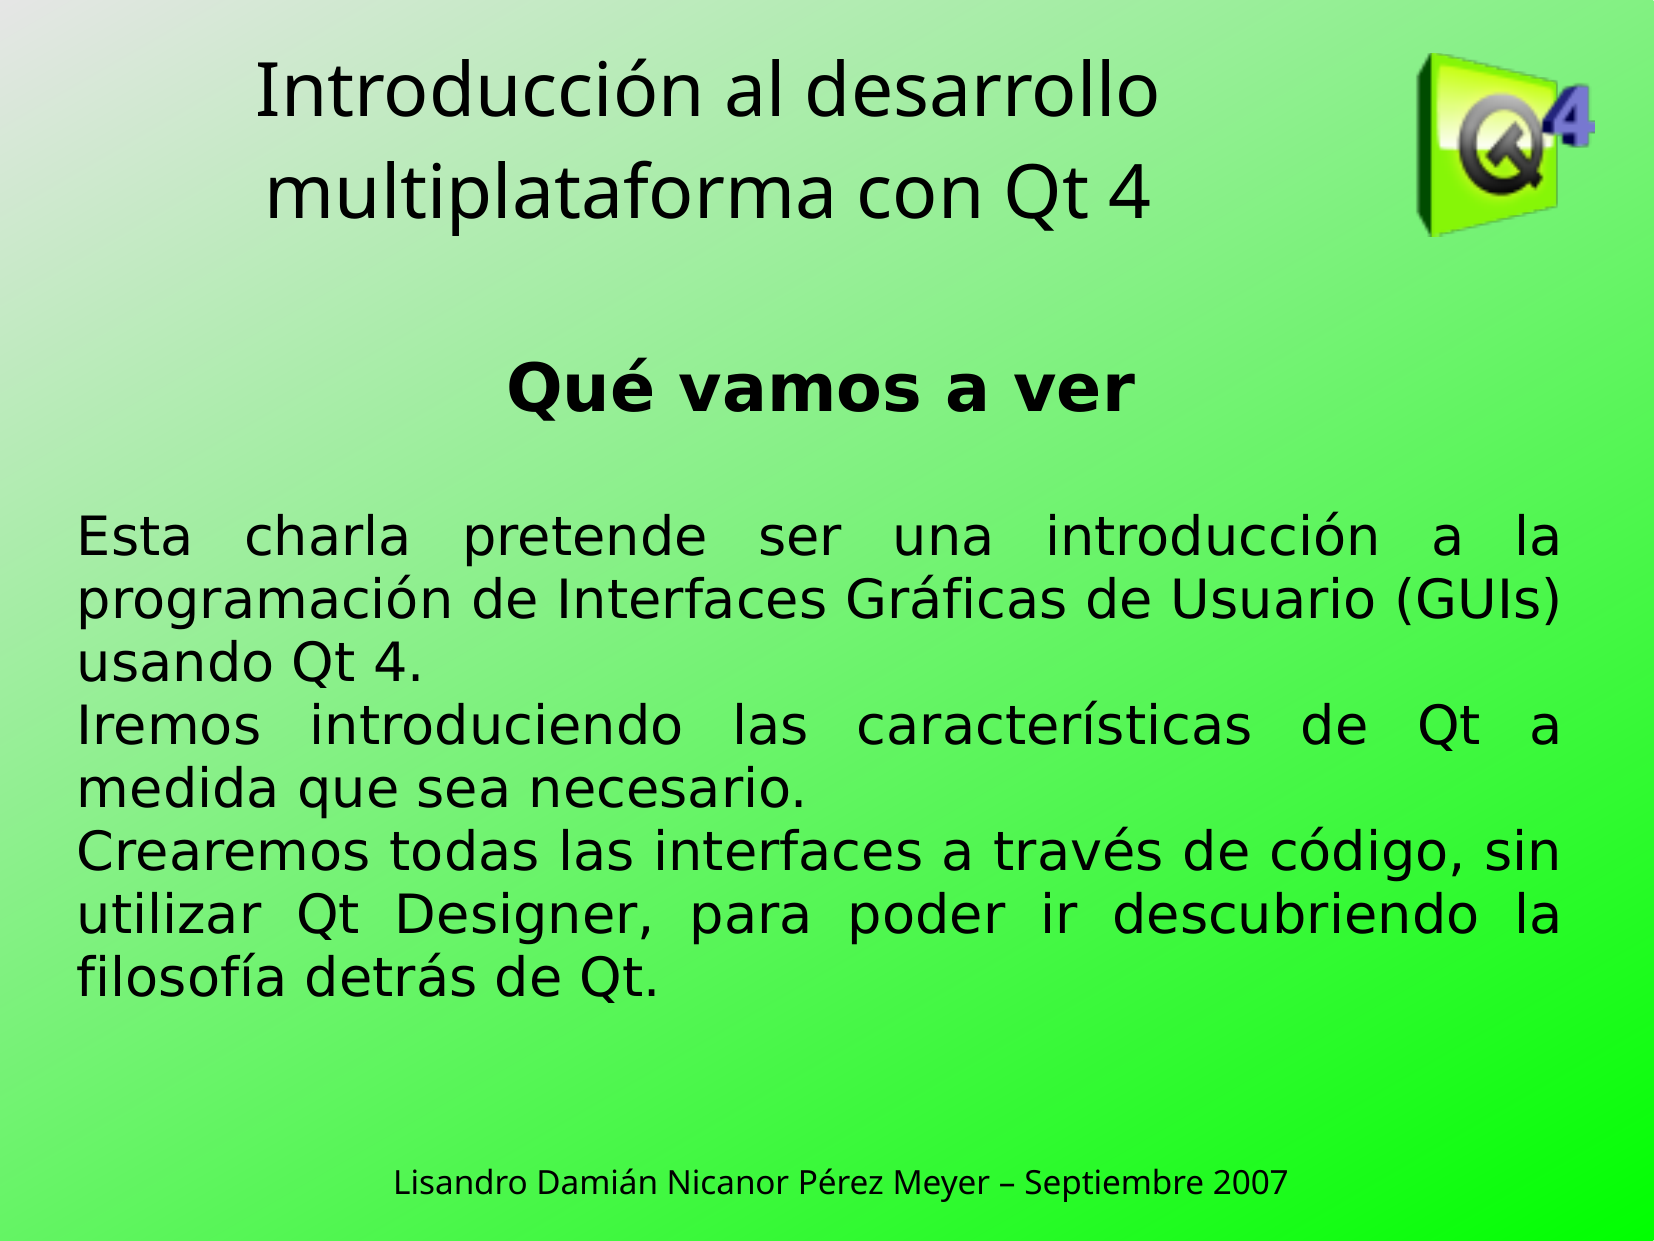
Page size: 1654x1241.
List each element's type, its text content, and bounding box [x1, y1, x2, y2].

subtitle Qué vamos a ver Esta charla pretende ser una introducción a la programación de Interfaces Gráficas de Usuario (GUIs) usando Qt 4. Iremos introduciendo las características de Qt a medida que sea necesario. Crearemos todas las interfaces a través de código, sin utilizar Qt Designer, para poder ir descubriendo la filosofía detrás de Qt. [76, 265, 1565, 1093]
text_box Lisandro Damián Nicanor Pérez Meyer – Septiembre 2007 [88, 1151, 1595, 1213]
picture [1412, 53, 1595, 237]
title Introducción al desarrollo multiplataforma con Qt 4 [147, 11, 1270, 265]
